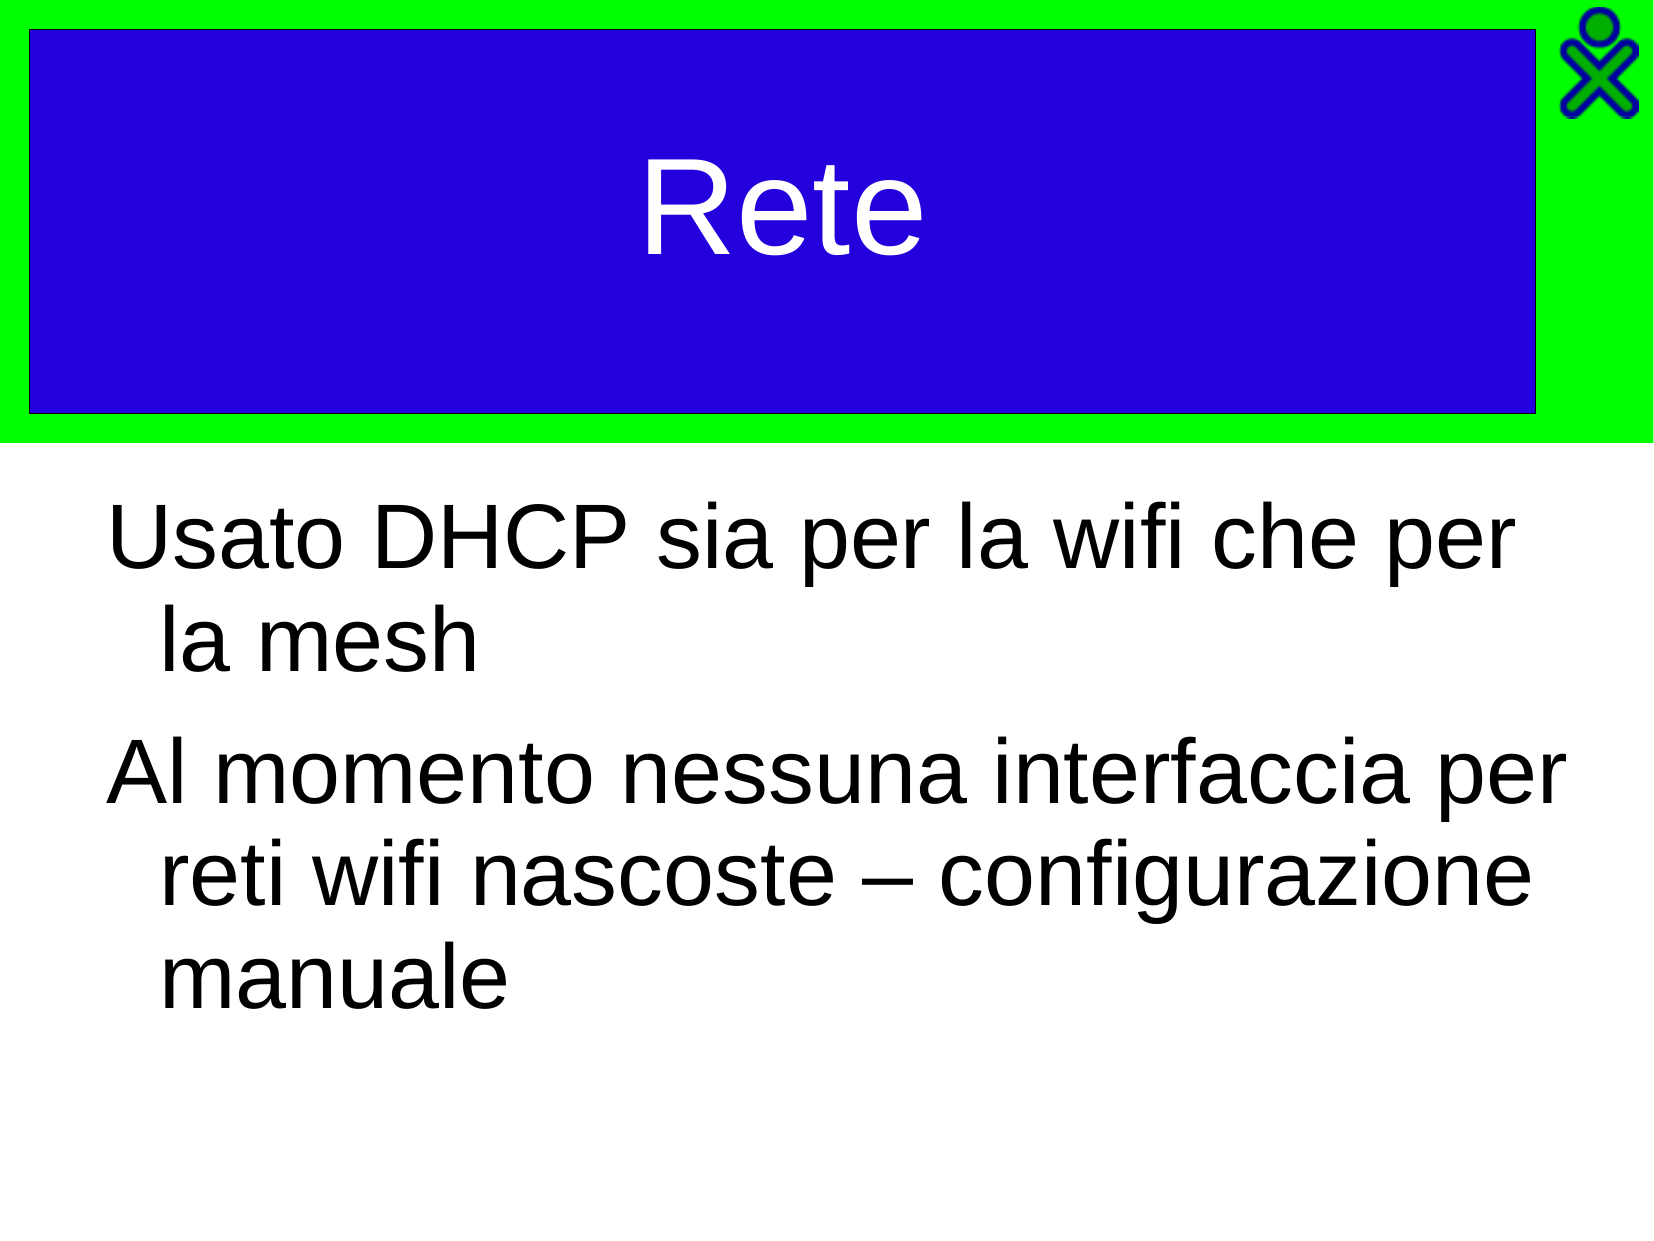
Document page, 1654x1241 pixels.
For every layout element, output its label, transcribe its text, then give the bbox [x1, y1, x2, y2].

title Rete [59, 0, 1506, 414]
list Usato DHCP sia per la wifi che per la mesh Al momento nessuna interfaccia per reti wifi nascoste – configurazione manuale [88, 485, 1577, 1108]
picture [1559, 7, 1639, 119]
